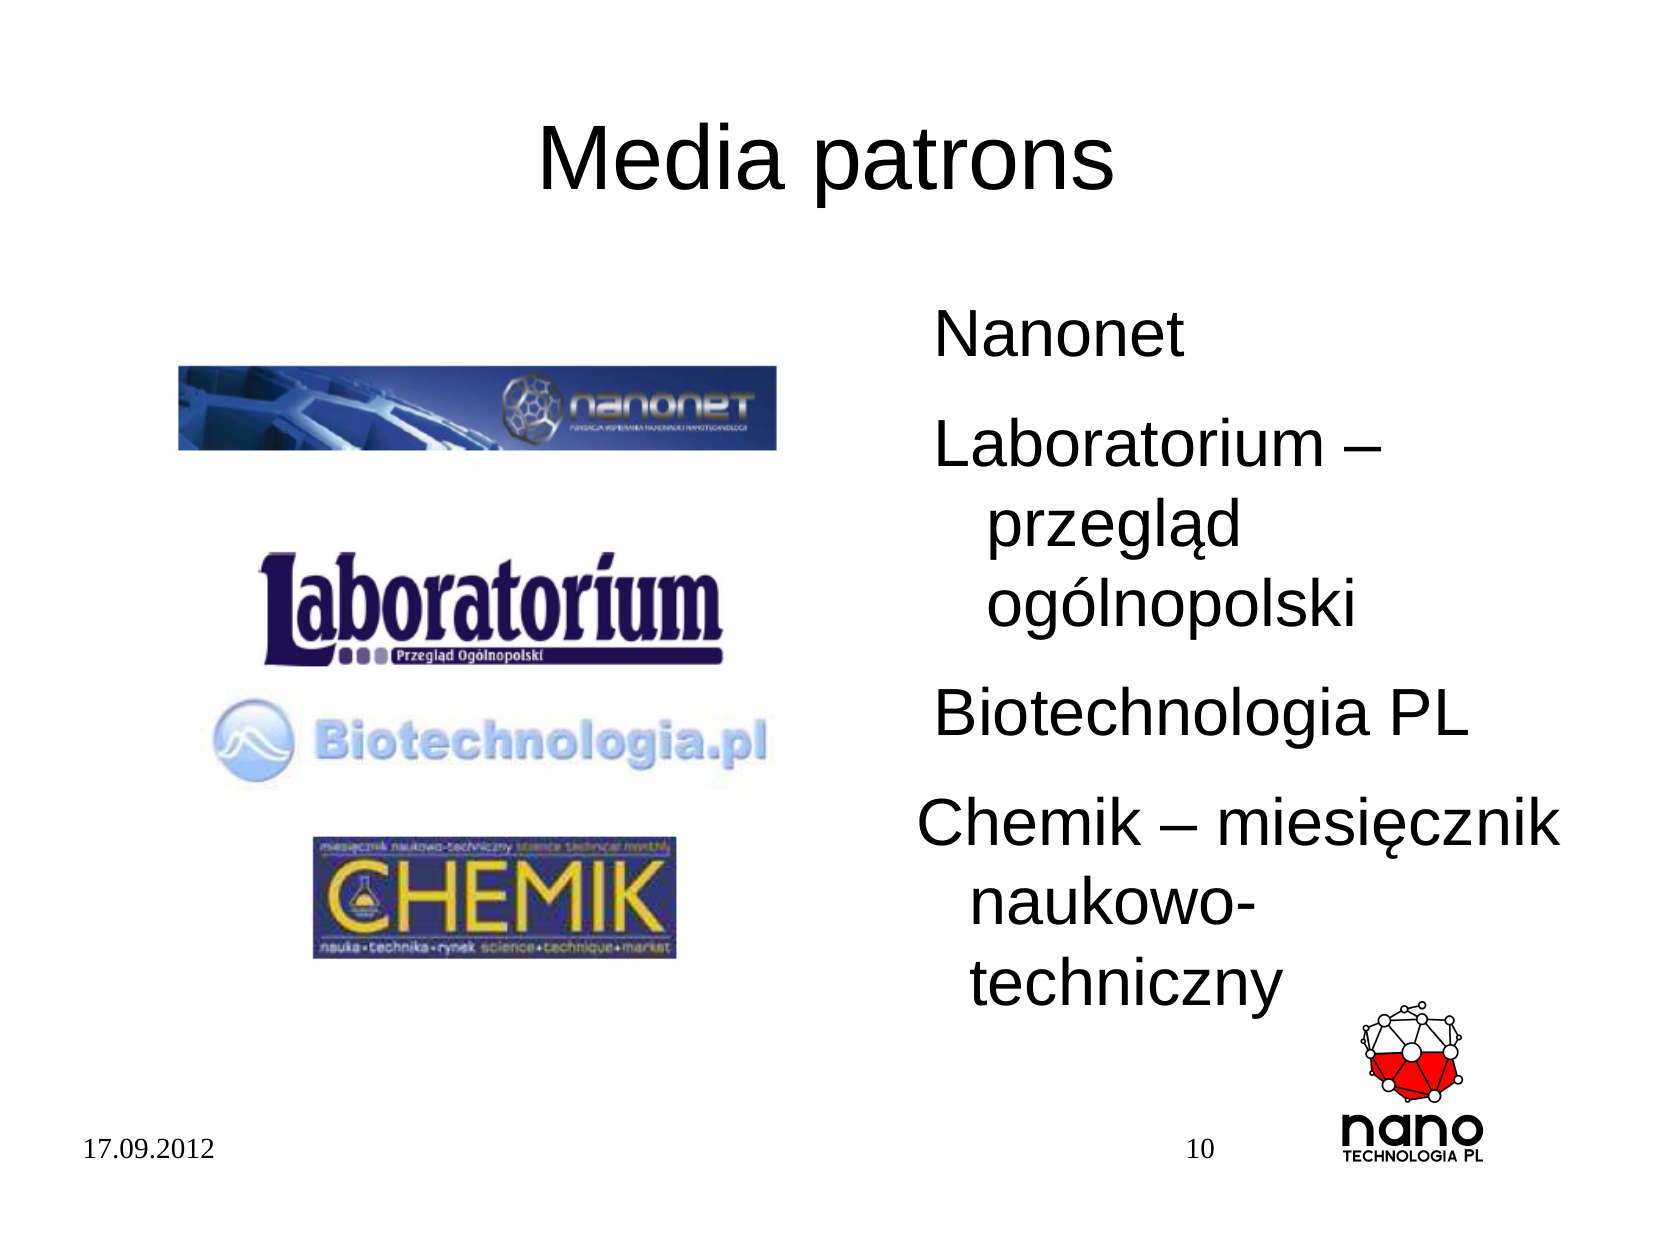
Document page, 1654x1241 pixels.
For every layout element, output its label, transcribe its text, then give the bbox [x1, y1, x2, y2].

text_box 17.09.2012 [82, 1129, 468, 1216]
text_box <numer> [1185, 1129, 1571, 1216]
list Nanonet Laboratorium – przegląd ogólnopolski Biotechnologia PL Chemik – miesięcznik naukowo-techniczny [845, 290, 1572, 1094]
picture [141, 360, 791, 970]
title Media patrons [82, 56, 1571, 250]
picture [1328, 983, 1506, 1182]
